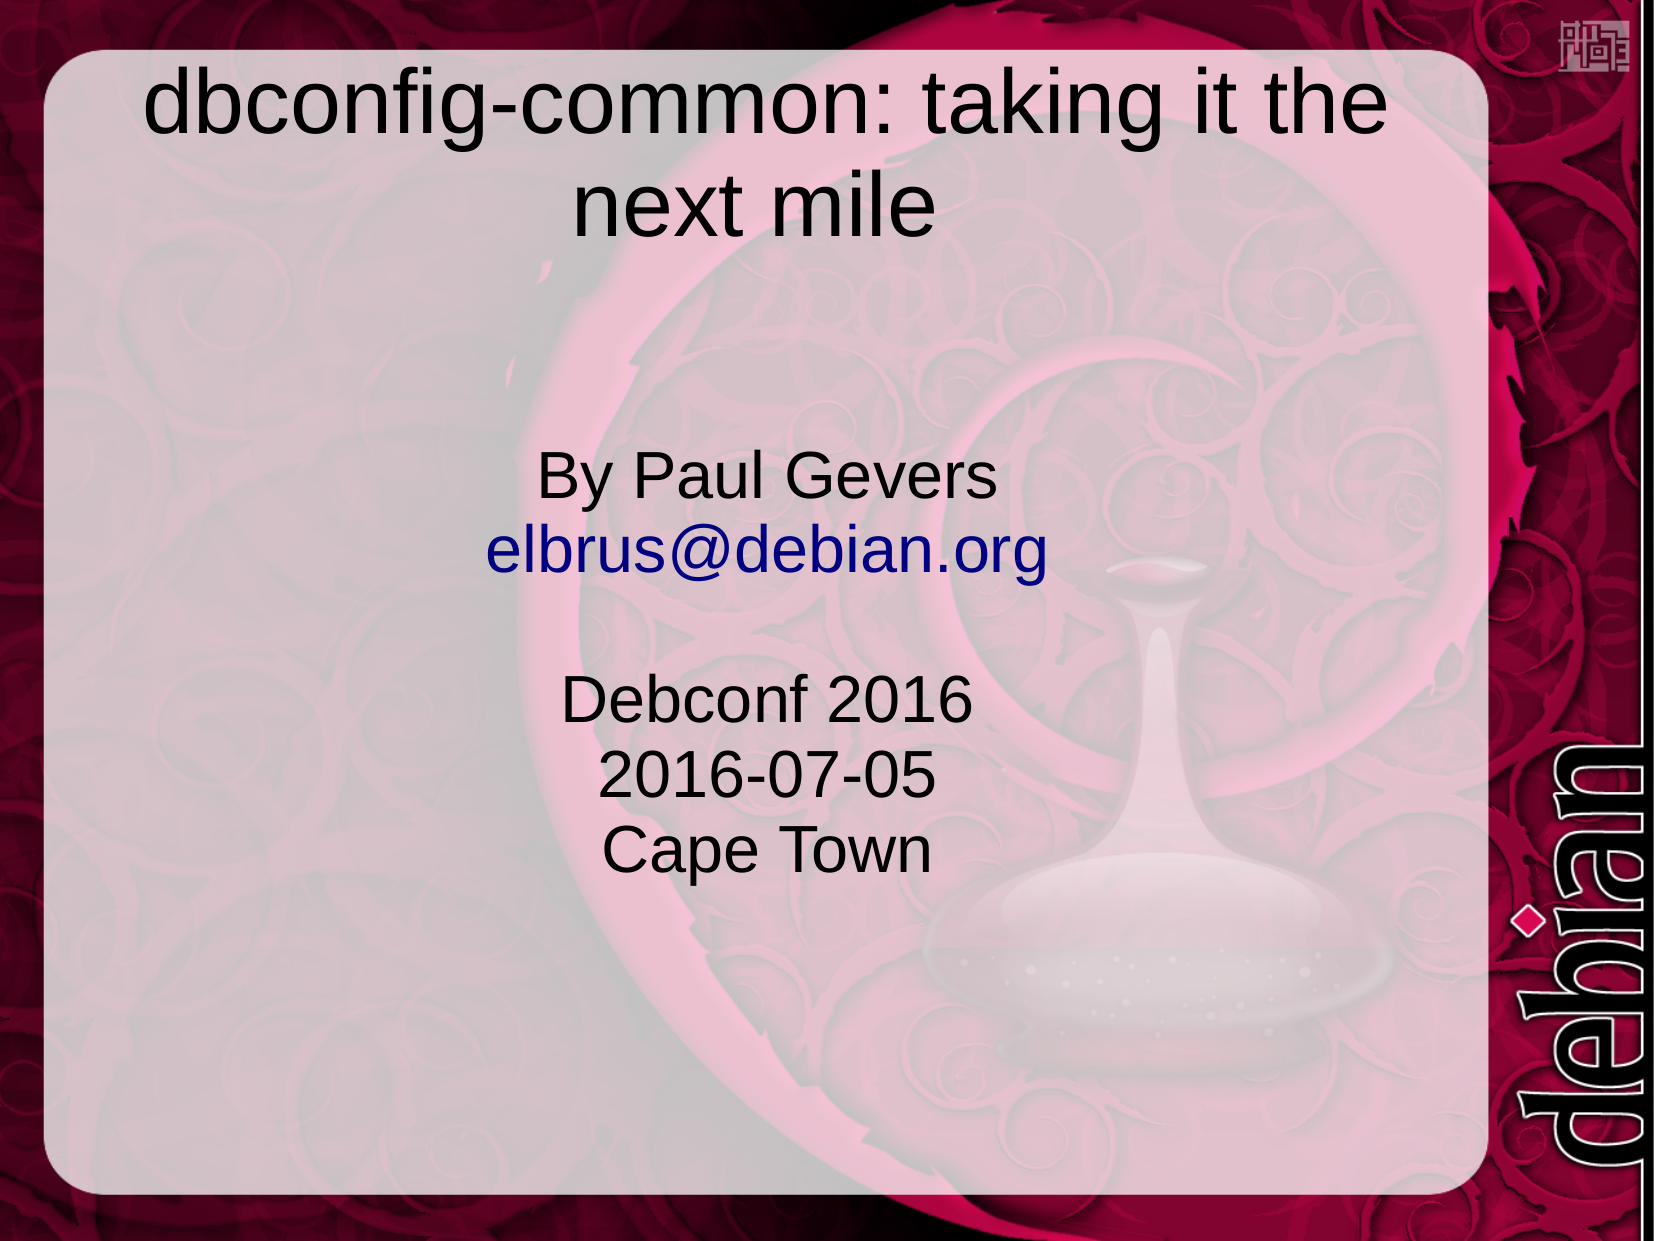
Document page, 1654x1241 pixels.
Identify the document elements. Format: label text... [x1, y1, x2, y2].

title dbconfig-common: taking it the next mile [59, 49, 1477, 257]
picture [0, 0, 1654, 1241]
subtitle By Paul Gevers elbrus@debian.org Debconf 2016 2016-07-05 Cape Town [59, 290, 1477, 1109]
